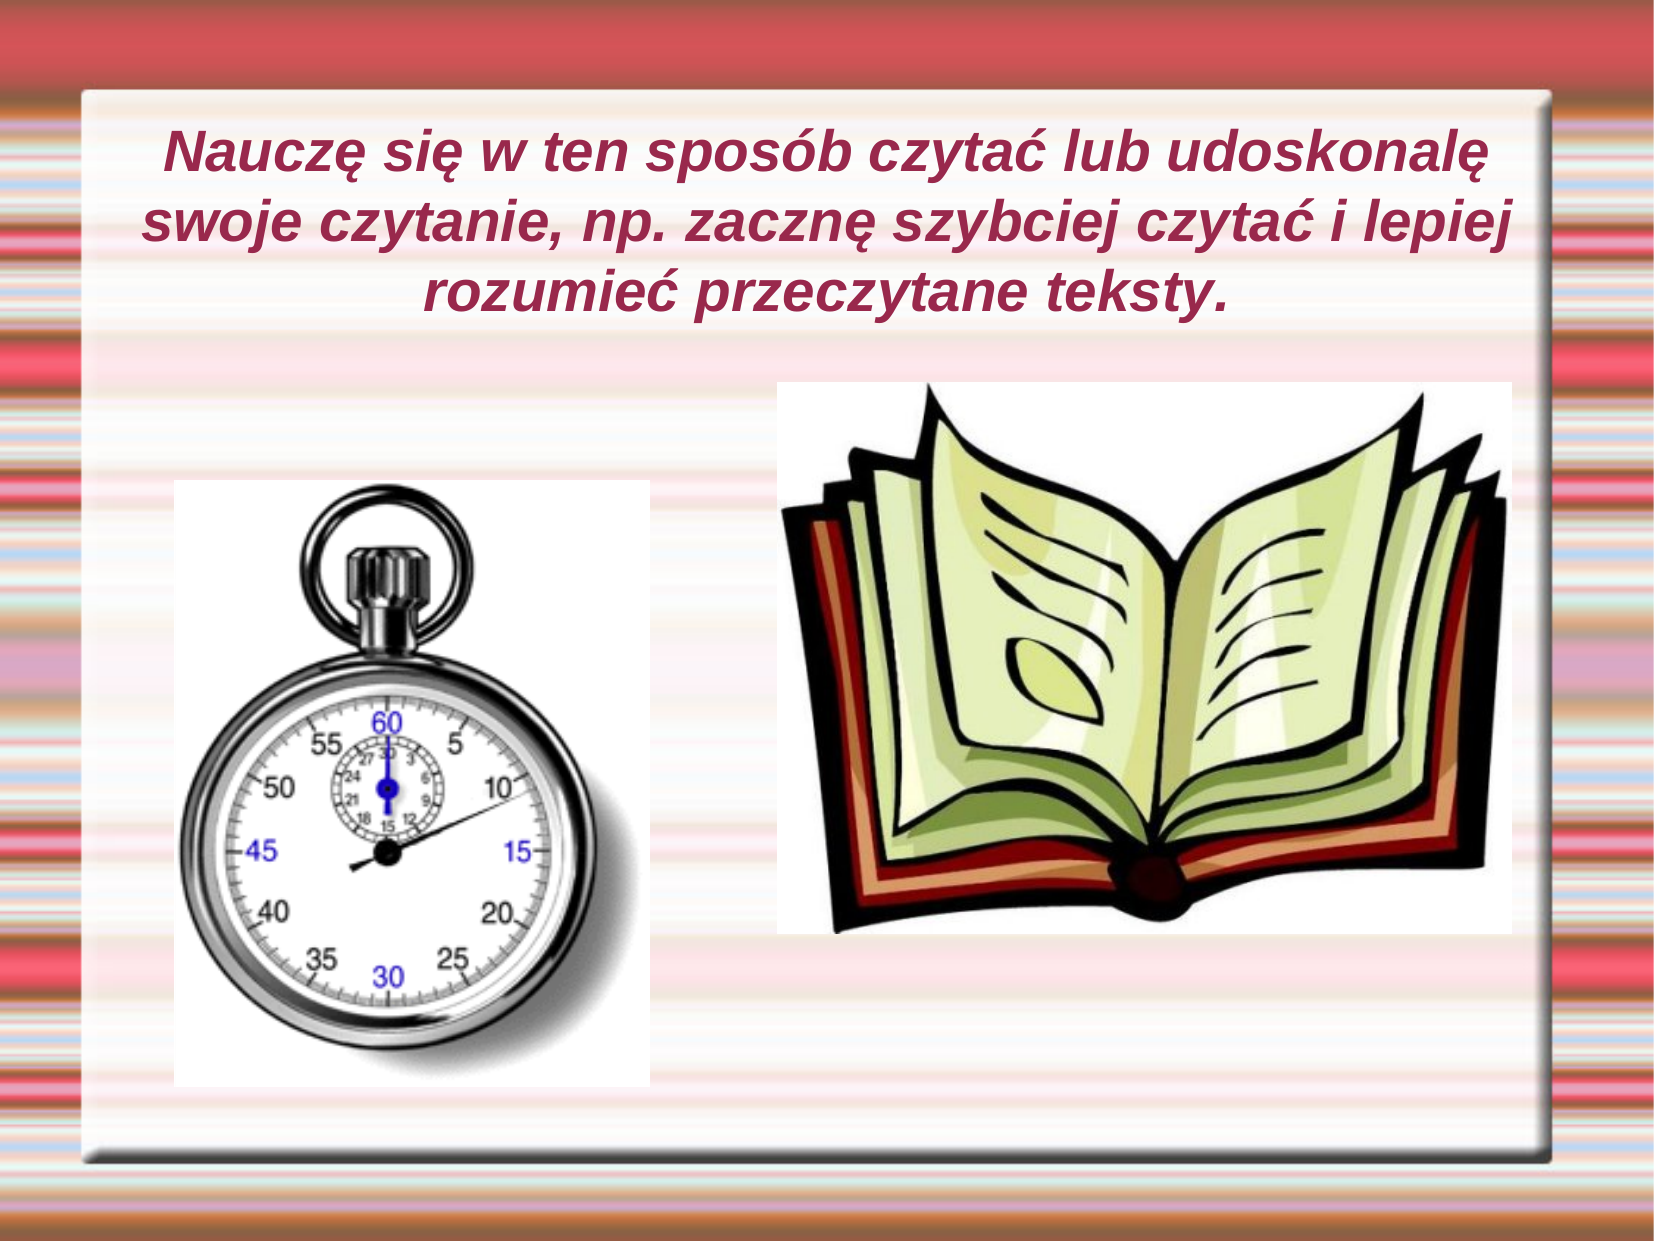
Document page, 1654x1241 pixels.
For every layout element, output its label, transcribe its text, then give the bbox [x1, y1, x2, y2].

text_box [1003, 590, 1335, 690]
picture [777, 382, 1512, 934]
title Nauczę się w ten sposób czytać lub udoskonalę swoje czytanie, np. zacznę szybciej czytać i lepiej rozumieć przeczytane teksty. [121, 114, 1534, 322]
picture [174, 480, 650, 1087]
